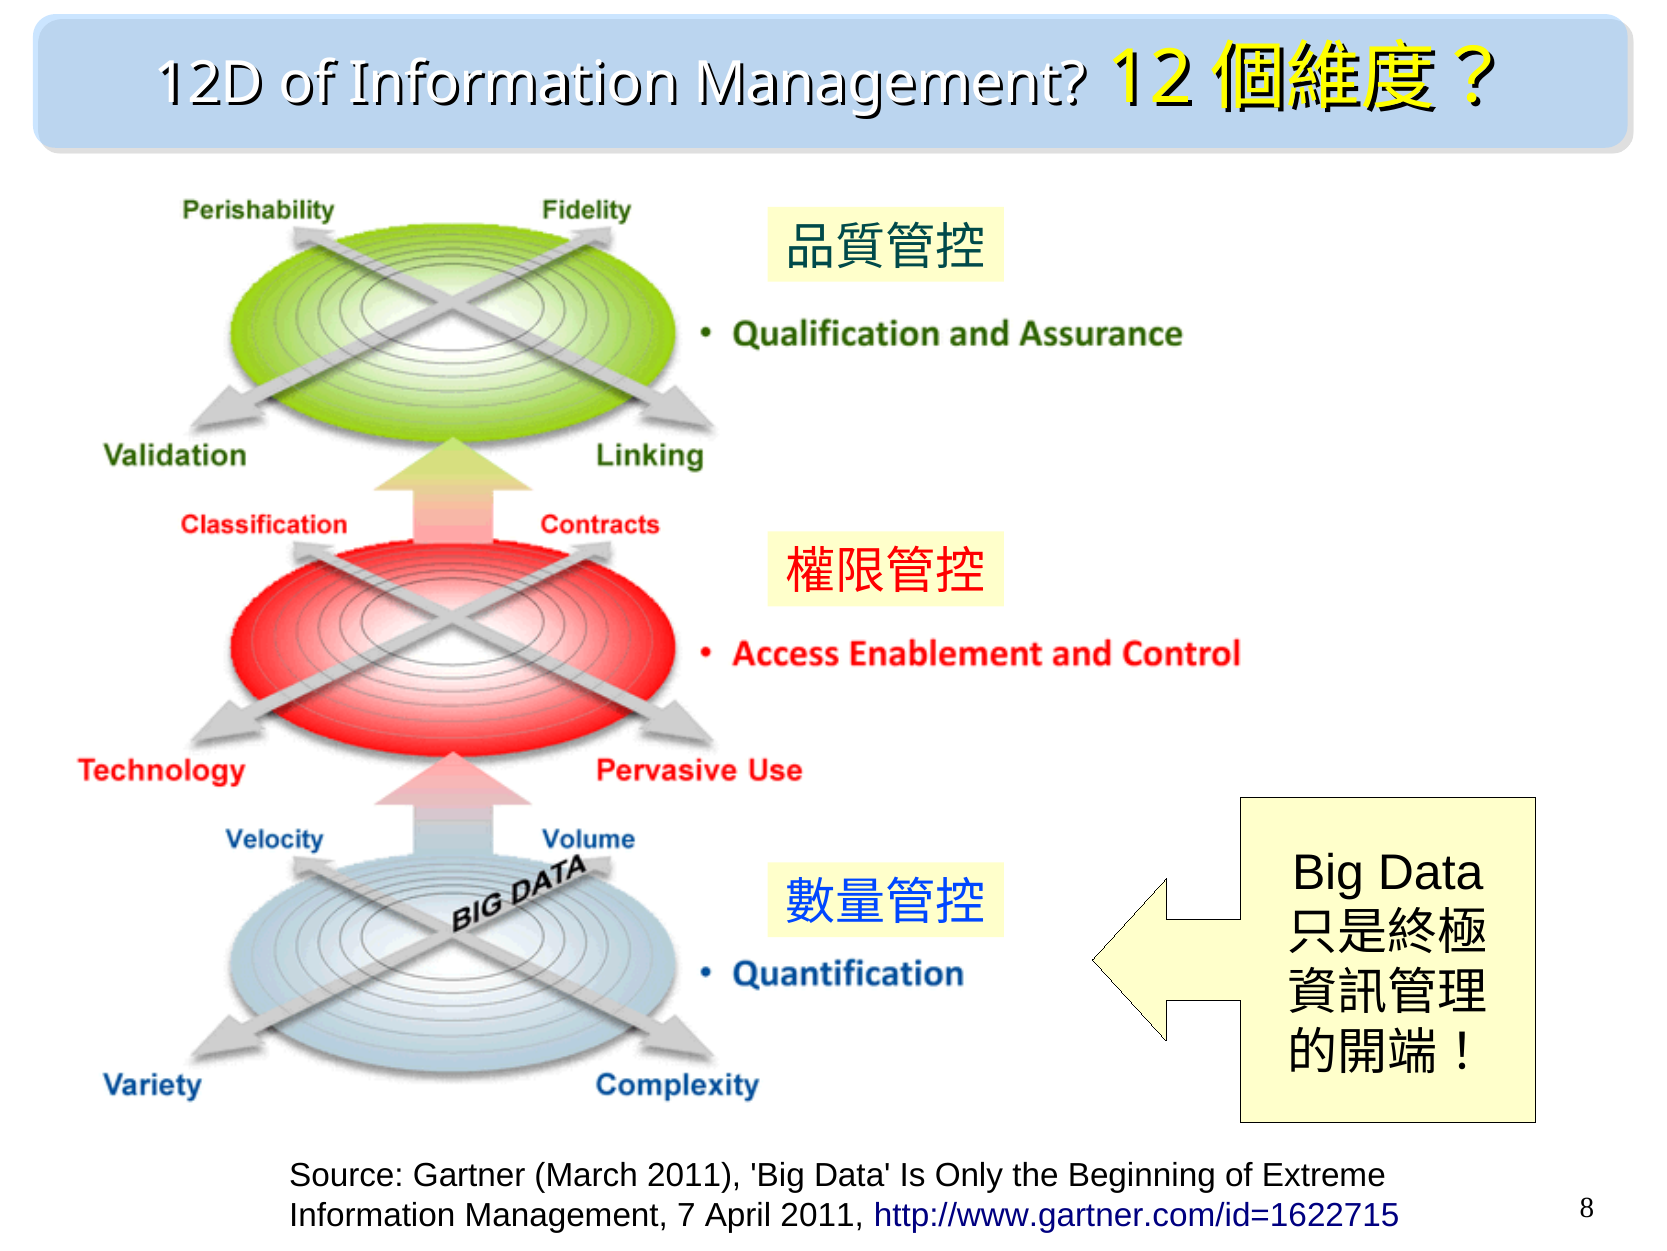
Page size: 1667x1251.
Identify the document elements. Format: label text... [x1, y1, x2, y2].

title 12D of Information Management? 12個維度？ [0, 7, 1665, 148]
text_box 品質管控 [767, 206, 1004, 282]
text_box 數量管控 [767, 862, 1004, 938]
picture [57, 177, 1362, 1123]
text_box Big Data 只是終極 資訊管理 的開端！ [1092, 797, 1536, 1123]
text_box Source: Gartner (March 2011), 'Big Data' Is Only the Beginning of Extreme Information Management, 7 April 2011, http://www.gartner.com/id=1622715 [274, 1145, 1430, 1241]
text_box 權限管控 [767, 531, 1004, 607]
